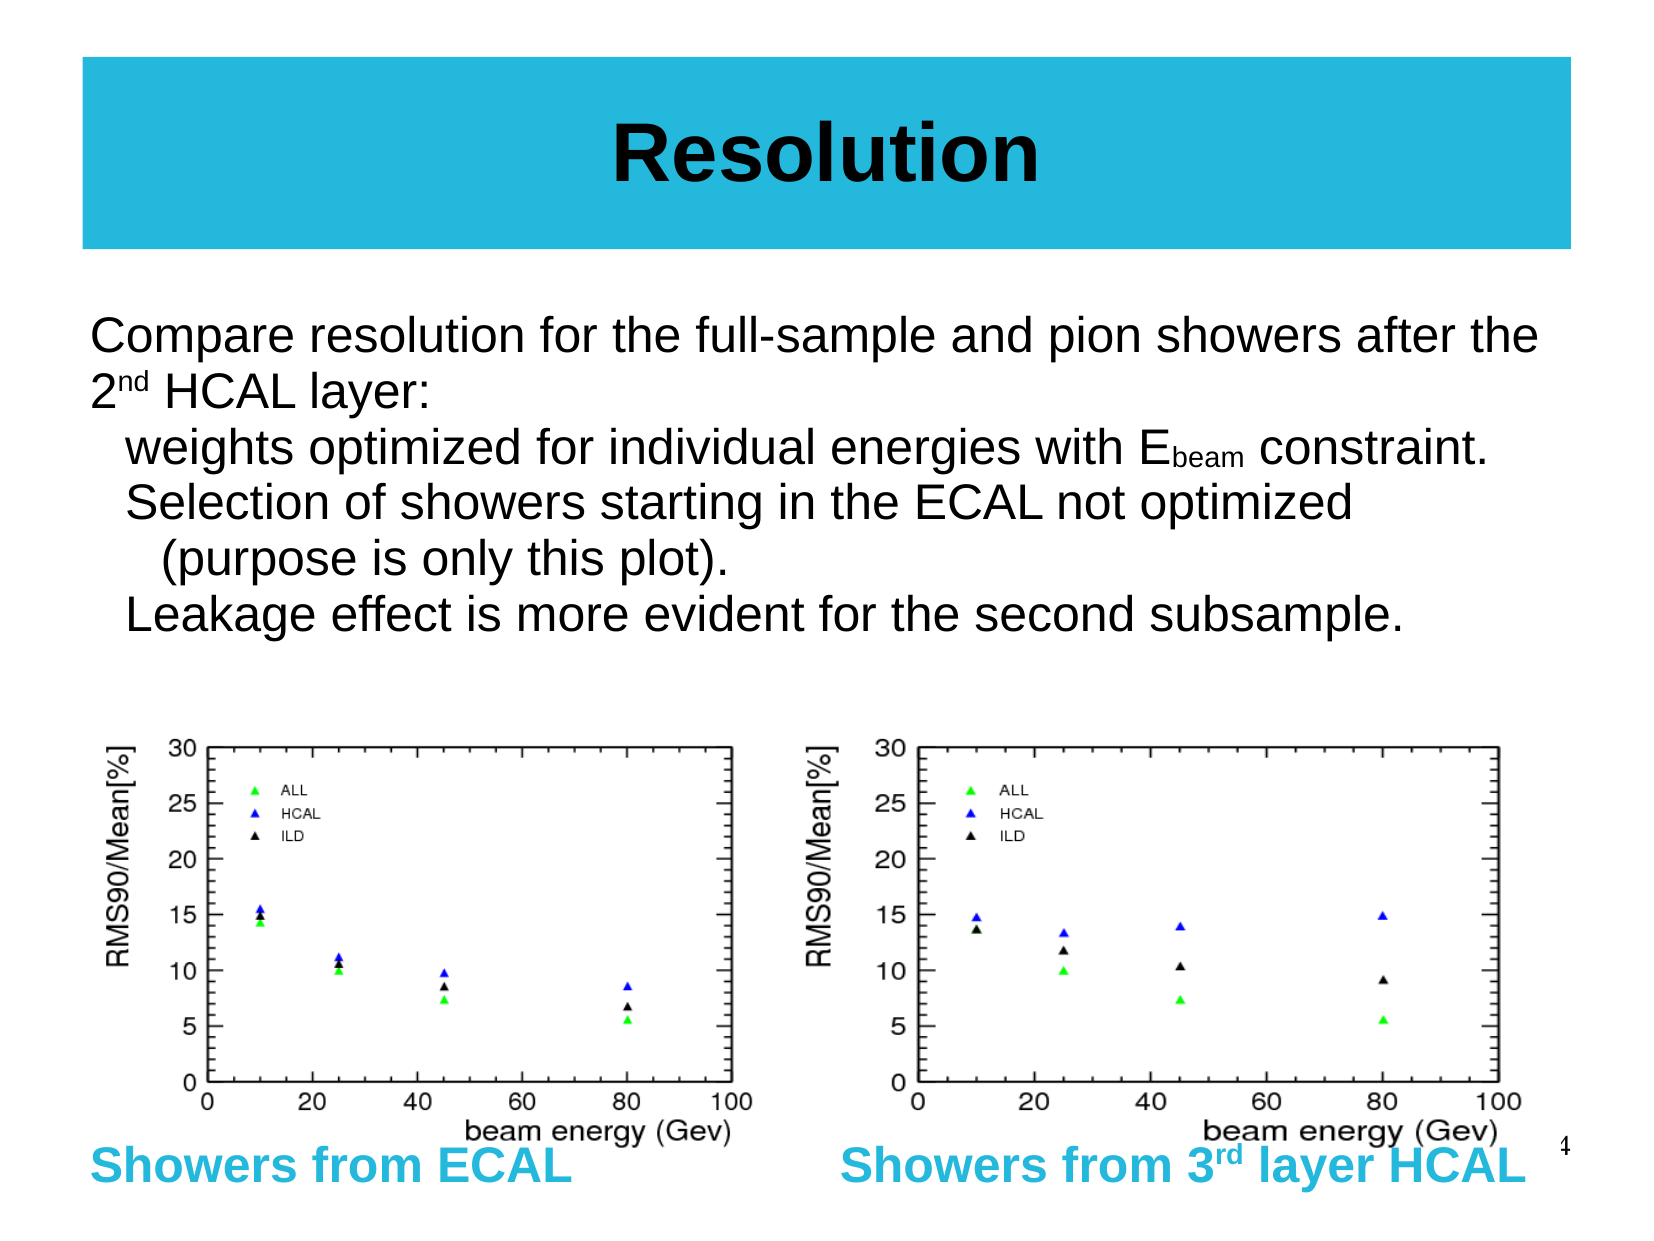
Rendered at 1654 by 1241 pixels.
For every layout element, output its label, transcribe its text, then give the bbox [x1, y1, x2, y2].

picture [89, 712, 1561, 1163]
text_box Compare resolution for the full-sample and pion showers after the 2nd HCAL layer: weights optimized for individual energies with Ebeam constraint. Selection of showers starting in the ECAL not optimized (purpose is only this plot). Leakage effect is more evident for the second subsample. [75, 300, 1576, 668]
title Resolution [82, 56, 1571, 250]
text_box Showers from 3rd layer HCAL [825, 1129, 1576, 1202]
text_box Showers from ECAL [75, 1129, 638, 1201]
